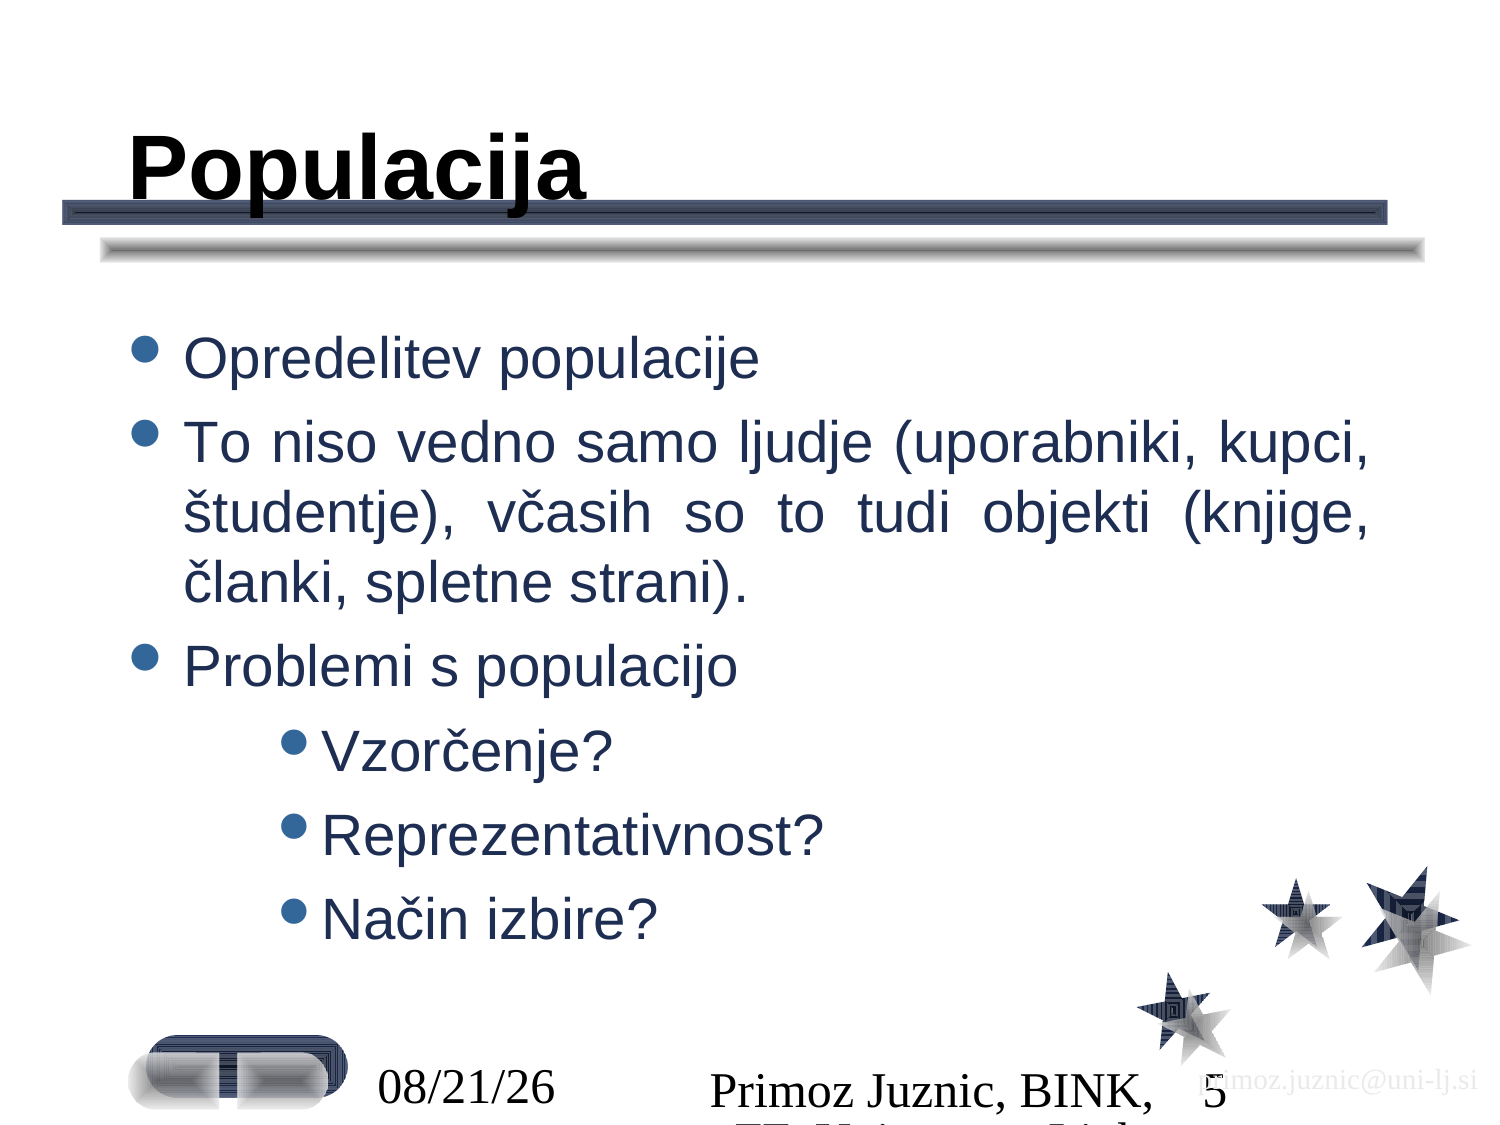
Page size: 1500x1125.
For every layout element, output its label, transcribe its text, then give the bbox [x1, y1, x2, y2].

list Opredelitev populacije To niso vedno samo ljudje (uporabniki, kupci, študentje), včasih so to tudi objekti (knjige, članki, spletne strani). Problemi s populacijo Vzorčenje? Reprezentativnost? Način izbire? [112, 312, 1388, 1045]
title Populacija [112, 37, 1388, 225]
